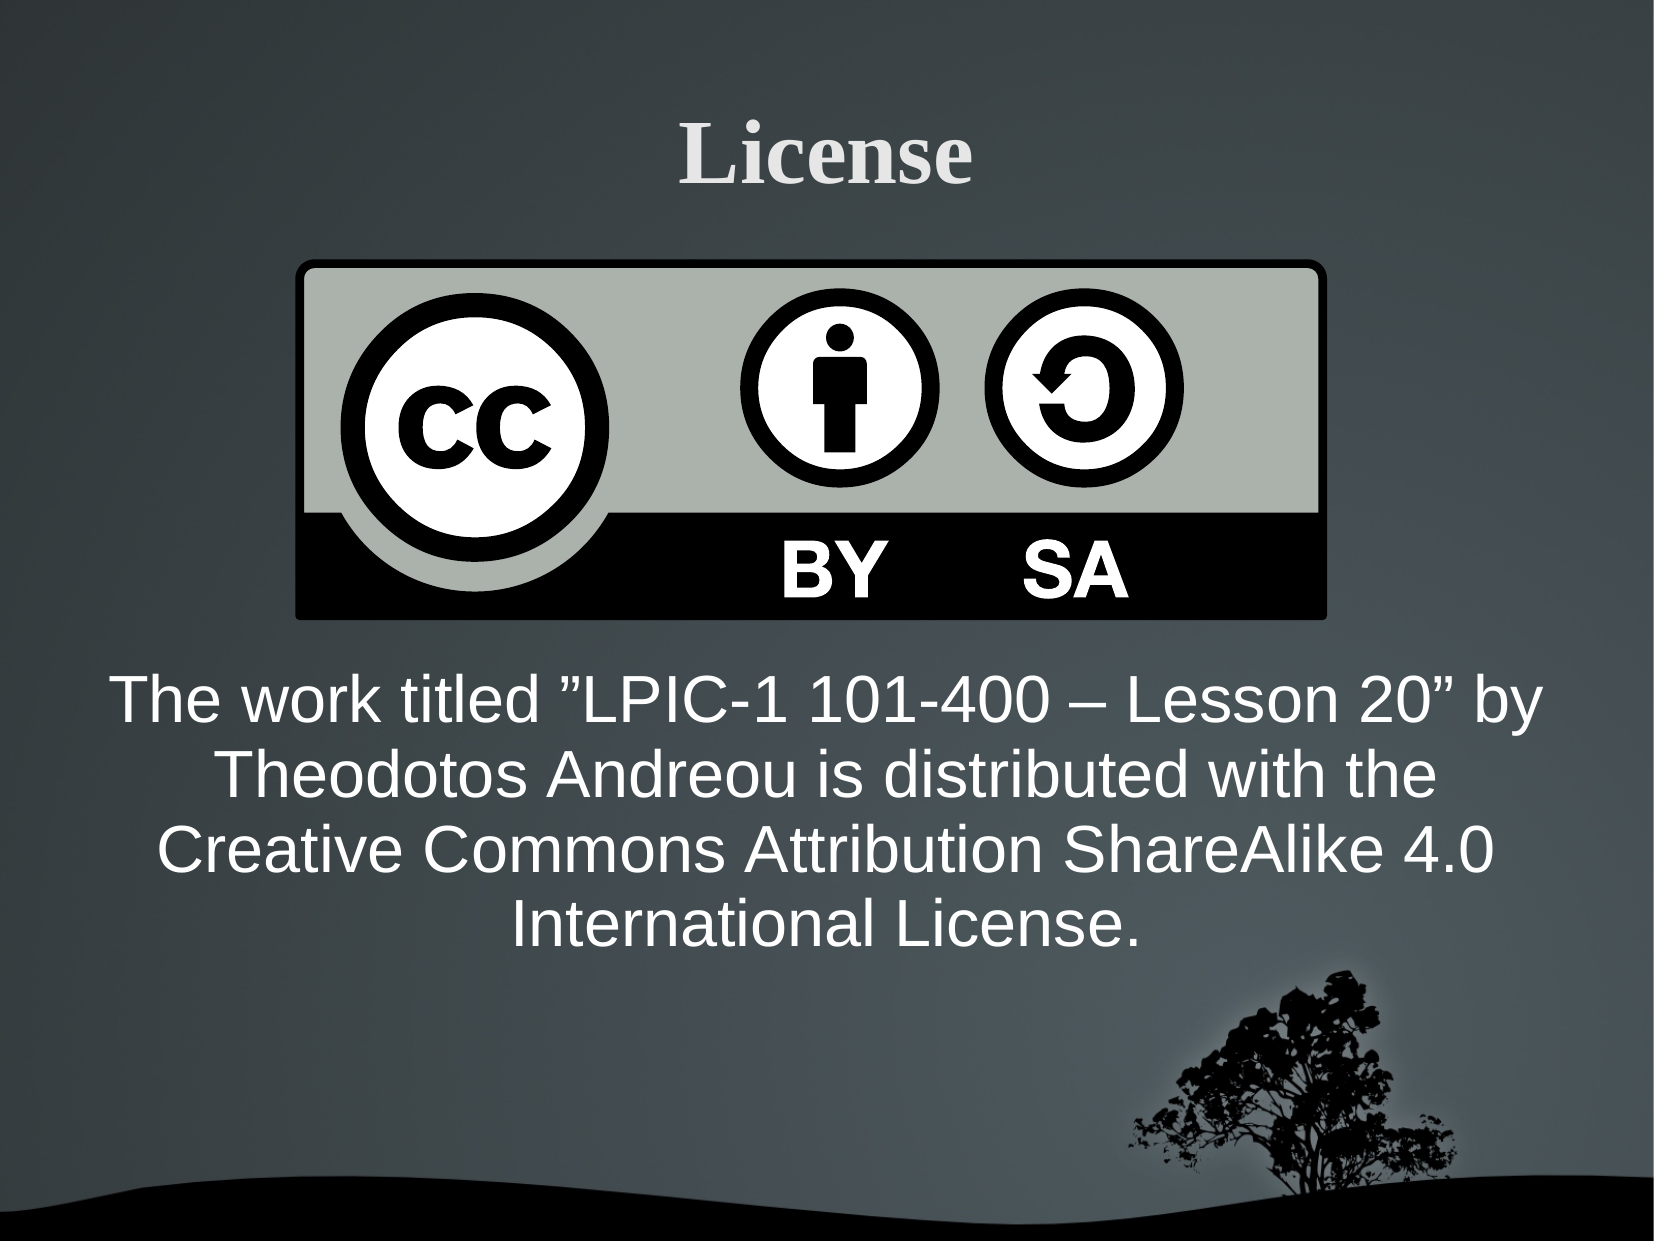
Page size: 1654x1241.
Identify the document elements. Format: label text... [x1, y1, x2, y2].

picture [0, 0, 1654, 1241]
subtitle The work titled ”LPIC-1 101-400 – Lesson 20” by Theodotos Andreou is distributed with the Creative Commons Attribution ShareAlike 4.0 International License. [82, 290, 1571, 1109]
title License [82, 49, 1571, 257]
